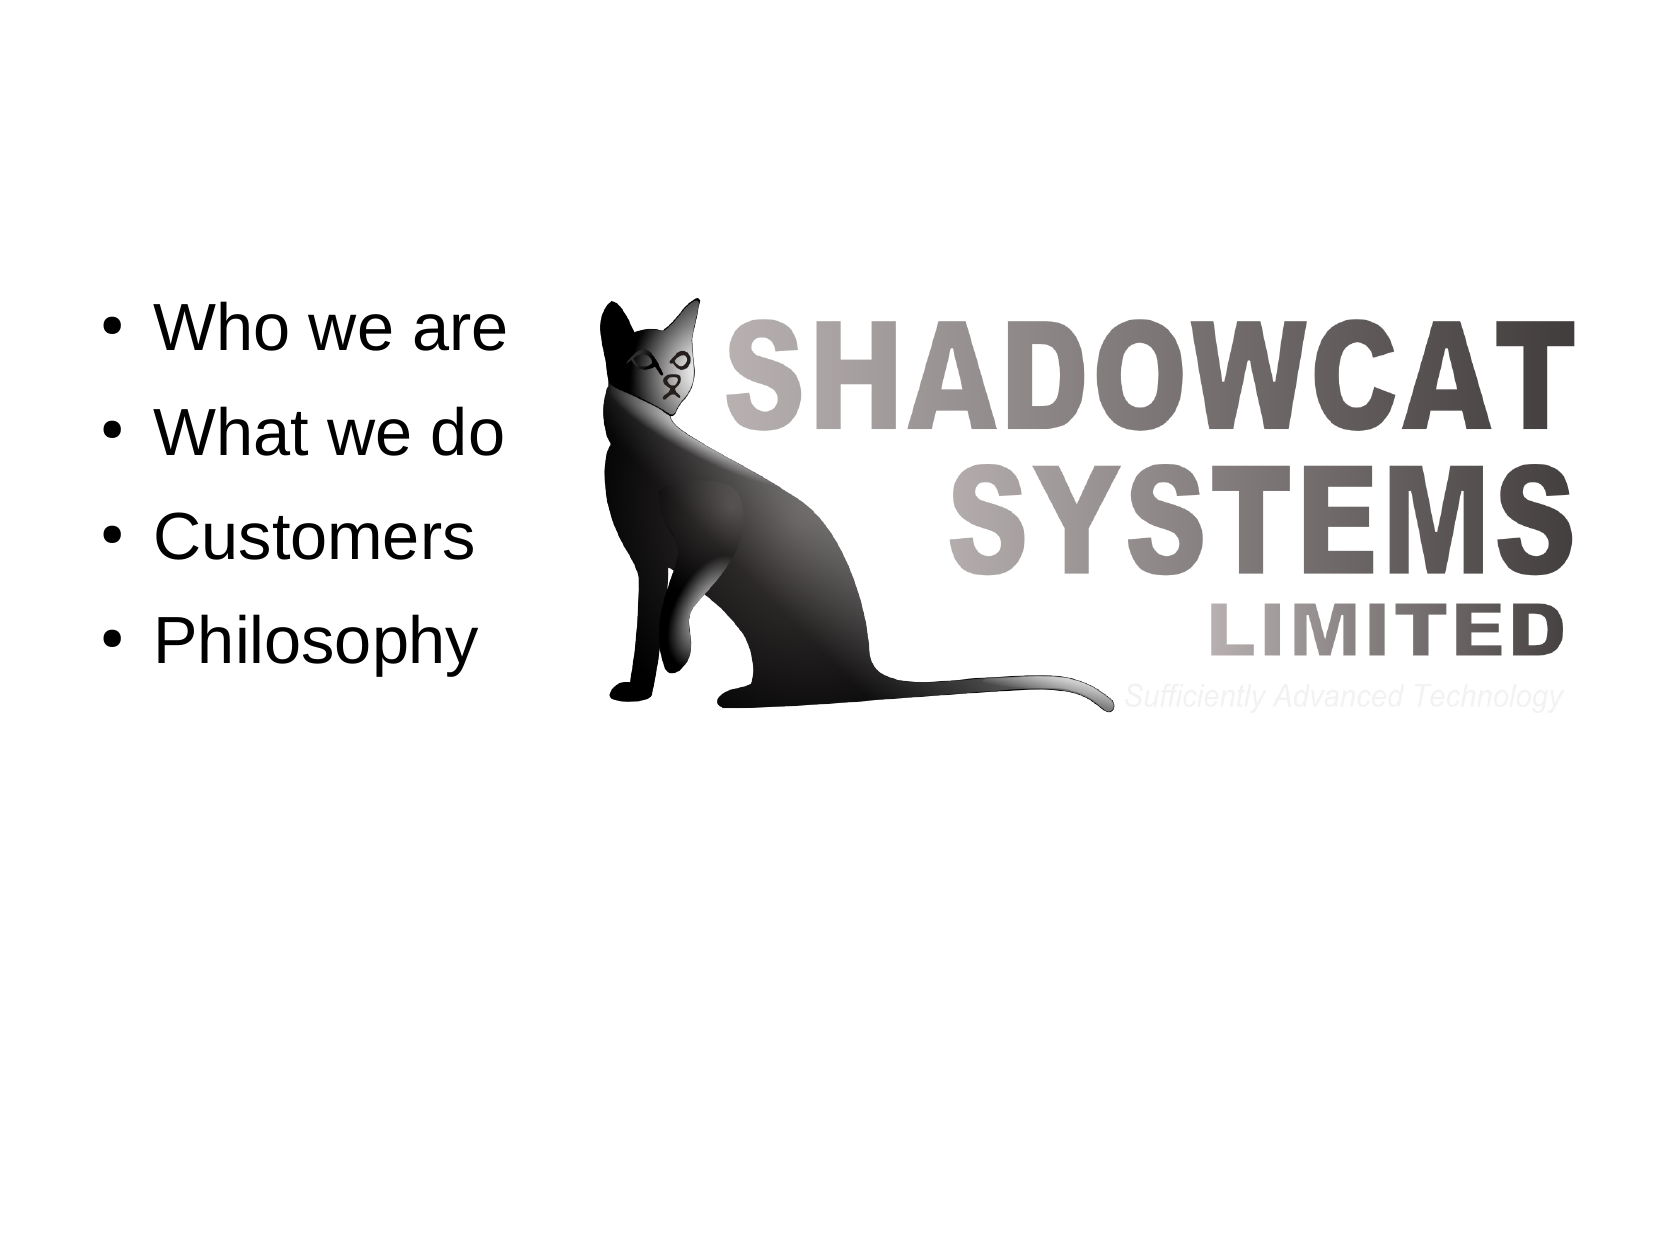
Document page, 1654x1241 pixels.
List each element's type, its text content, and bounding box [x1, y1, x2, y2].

list Who we are What we do Customers Philosophy [82, 290, 1571, 1109]
picture [600, 298, 1576, 713]
